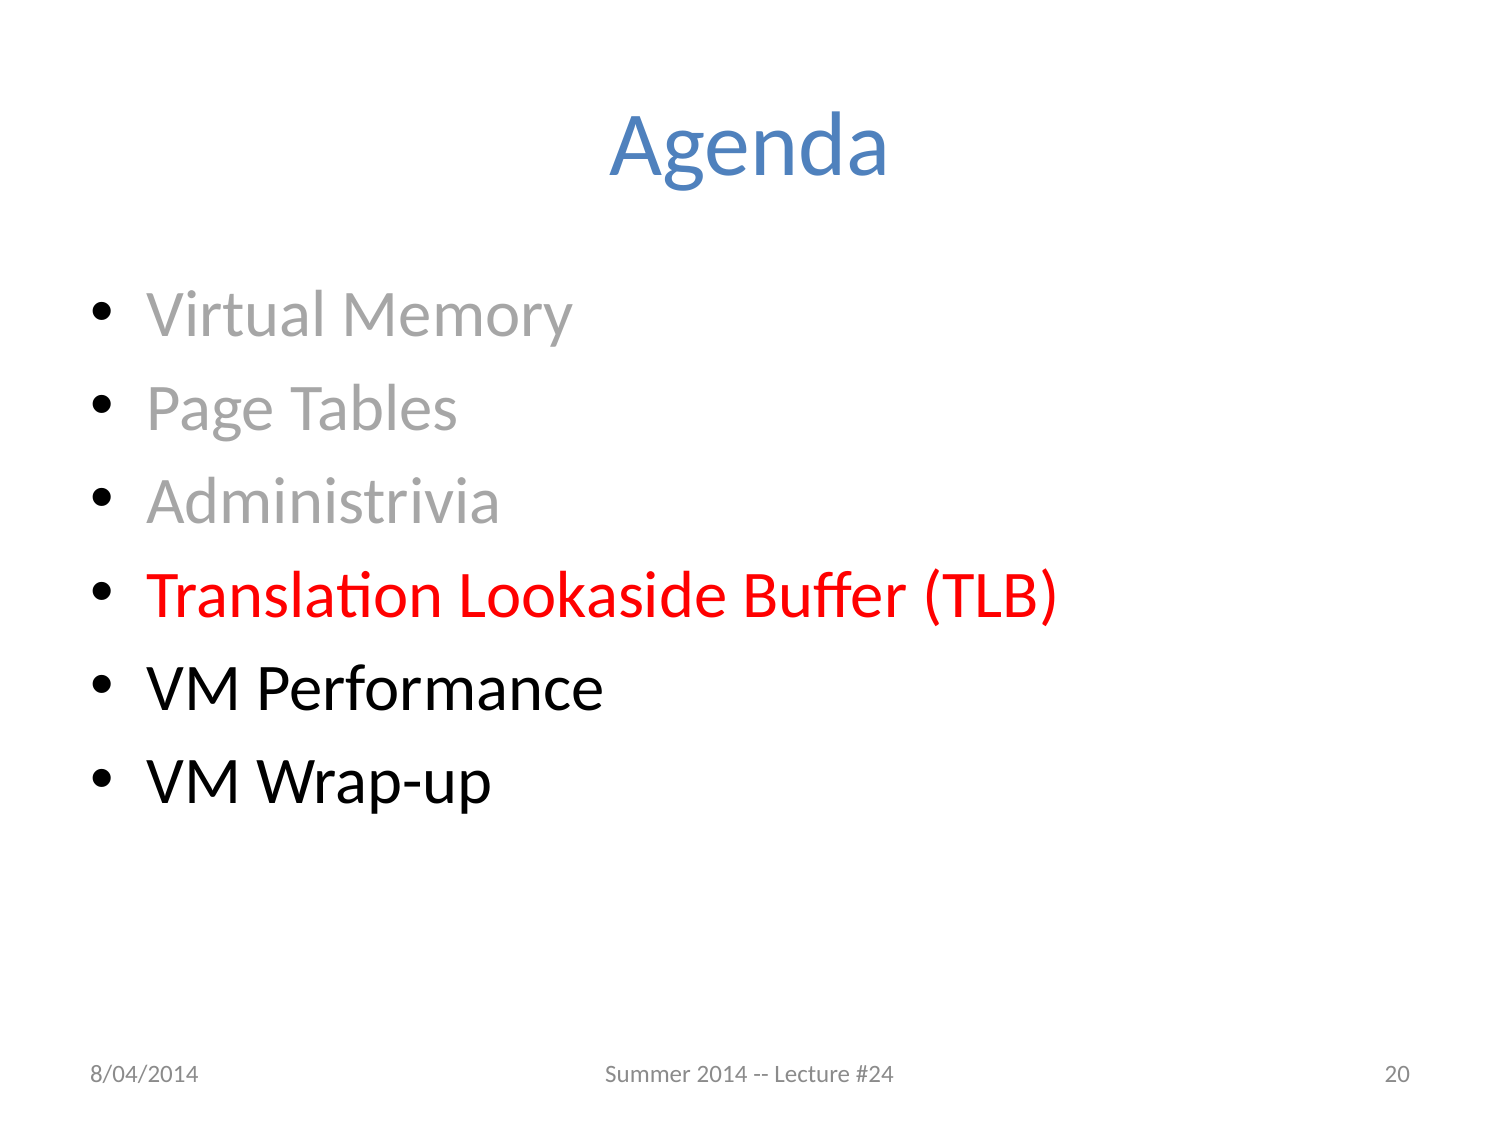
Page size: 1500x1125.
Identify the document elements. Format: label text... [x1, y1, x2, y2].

footer Summer 2014 -- Lecture #24 [512, 1042, 988, 1103]
title Agenda [75, 45, 1425, 233]
list Virtual Memory Page Tables Administrivia Translation Lookaside Buffer (TLB) VM Performance VM Wrap-up [75, 262, 1425, 1073]
slide_number 8/04/2014 [75, 1042, 425, 1103]
slide_number <number> [1074, 1042, 1425, 1103]
